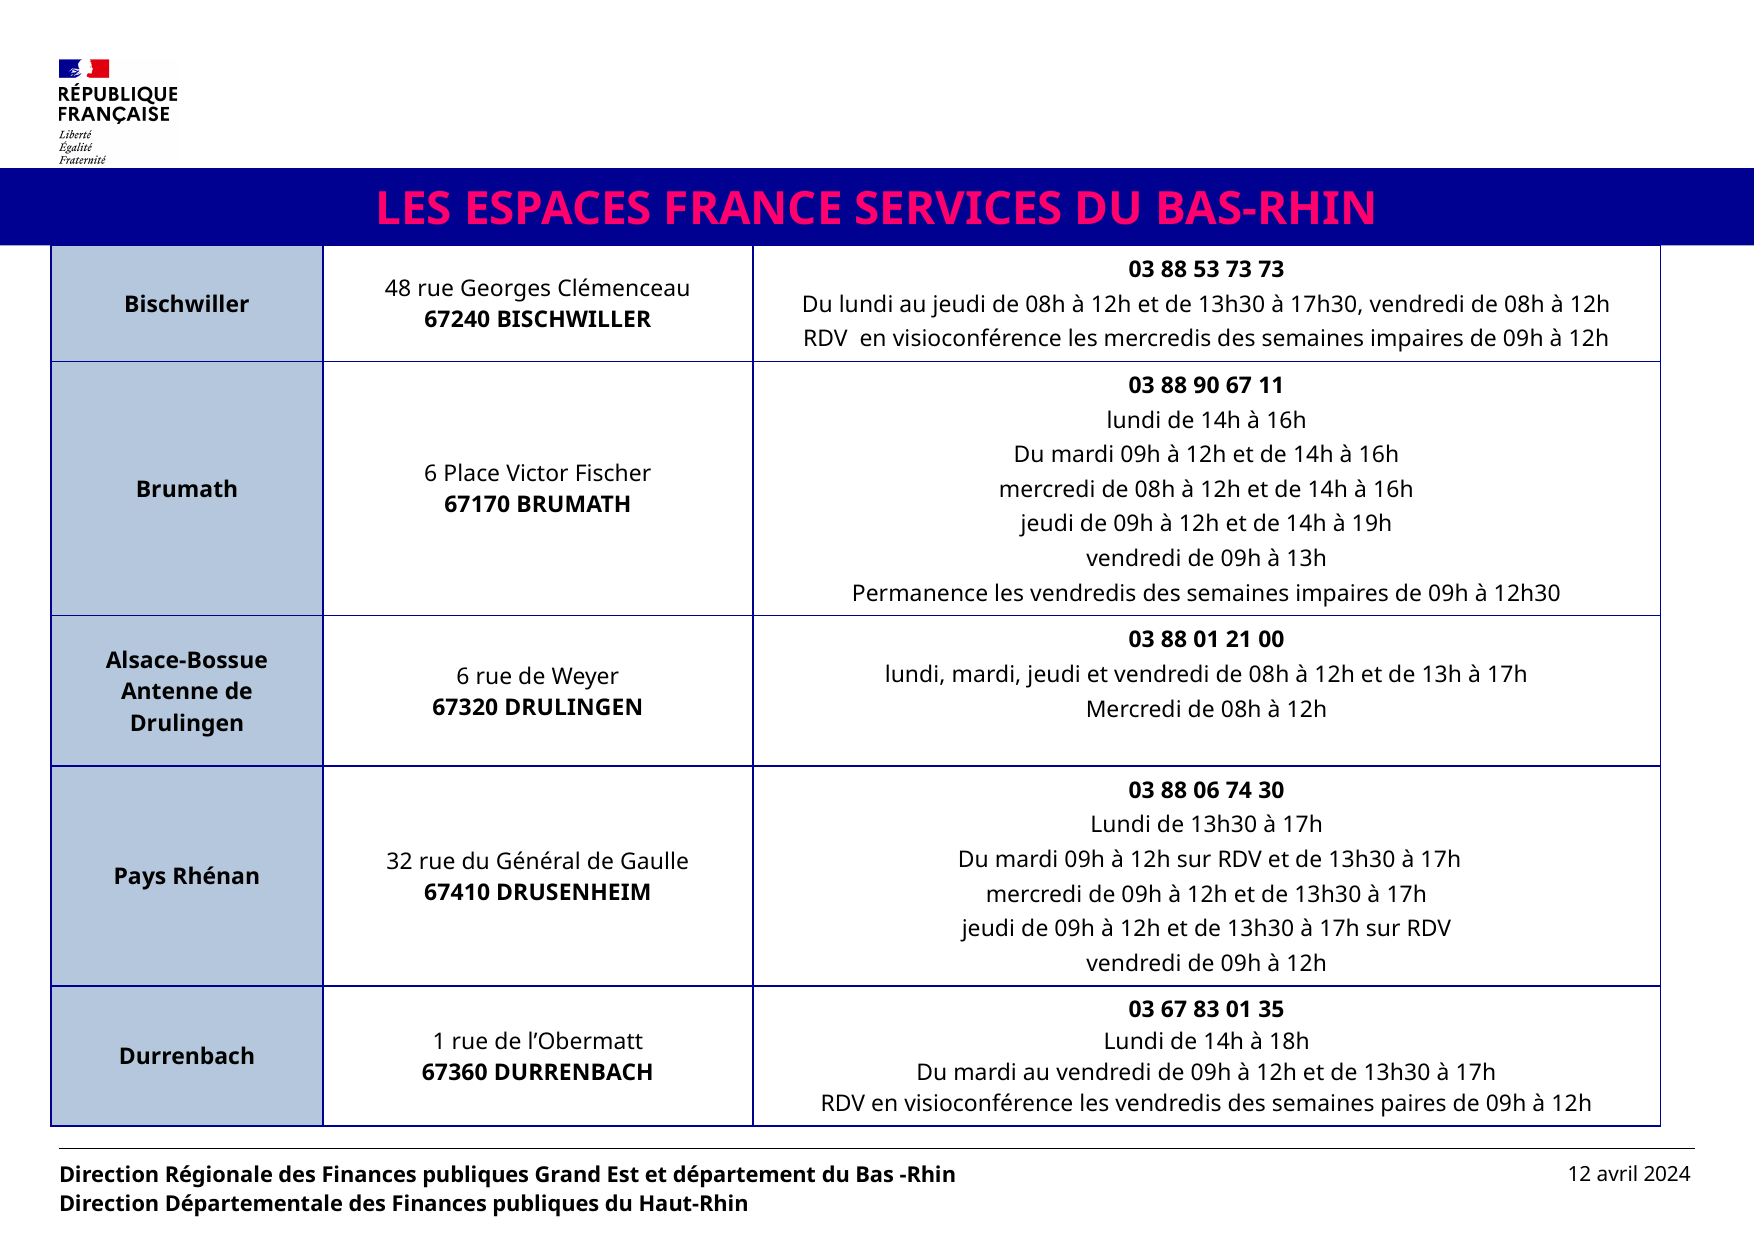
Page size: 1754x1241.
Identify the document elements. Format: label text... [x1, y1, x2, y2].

table_cell Alsace-Bossue Antenne de Drulingen [52, 616, 322, 765]
text_box LES ESPACES FRANCE SERVICES DU BAS-RHIN [0, 171, 1754, 243]
table_cell Durrenbach [52, 987, 322, 1125]
table_header 48 rue Georges Clémenceau 67240 BISCHWILLER [324, 246, 752, 361]
table_cell 03 88 90 67 11 lundi de 14h à 16h Du mardi 09h à 12h et de 14h à 16h mercredi de 08h à 12h et de 14h à 16h jeudi de 09h à 12h et de 14h à 19h vendredi de 09h à 13h Permanence les vendredis des semaines impaires de 09h à 12h30 [754, 362, 1660, 615]
table_cell 03 88 01 21 00 lundi, mardi, jeudi et vendredi de 08h à 12h et de 13h à 17h Mercredi de 08h à 12h [754, 616, 1660, 765]
table_cell 6 Place Victor Fischer 67170 BRUMATH [324, 362, 752, 615]
table_header 03 88 53 73 73 Du lundi au jeudi de 08h à 12h et de 13h30 à 17h30, vendredi de 08h à 12h RDV en visioconférence les mercredis des semaines impaires de 09h à 12h [754, 246, 1660, 361]
table_cell 1 rue de l’Obermatt 67360 DURRENBACH [324, 987, 752, 1125]
table_cell 6 rue de Weyer 67320 DRULINGEN [324, 616, 752, 765]
table_header Bischwiller [52, 246, 322, 361]
table_cell Pays Rhénan [52, 767, 322, 985]
picture [59, 59, 178, 164]
table_cell 03 67 83 01 35 Lundi de 14h à 18h Du mardi au vendredi de 09h à 12h et de 13h30 à 17h RDV en visioconférence les vendredis des semaines paires de 09h à 12h [754, 987, 1660, 1125]
table_cell 03 88 06 74 30 Lundi de 13h30 à 17h Du mardi 09h à 12h sur RDV et de 13h30 à 17h mercredi de 09h à 12h et de 13h30 à 17h jeudi de 09h à 12h et de 13h30 à 17h sur RDV vendredi de 09h à 12h [754, 767, 1660, 985]
table_cell 32 rue du Général de Gaulle 67410 DRUSENHEIM [324, 767, 752, 985]
table_cell Brumath [52, 362, 322, 615]
